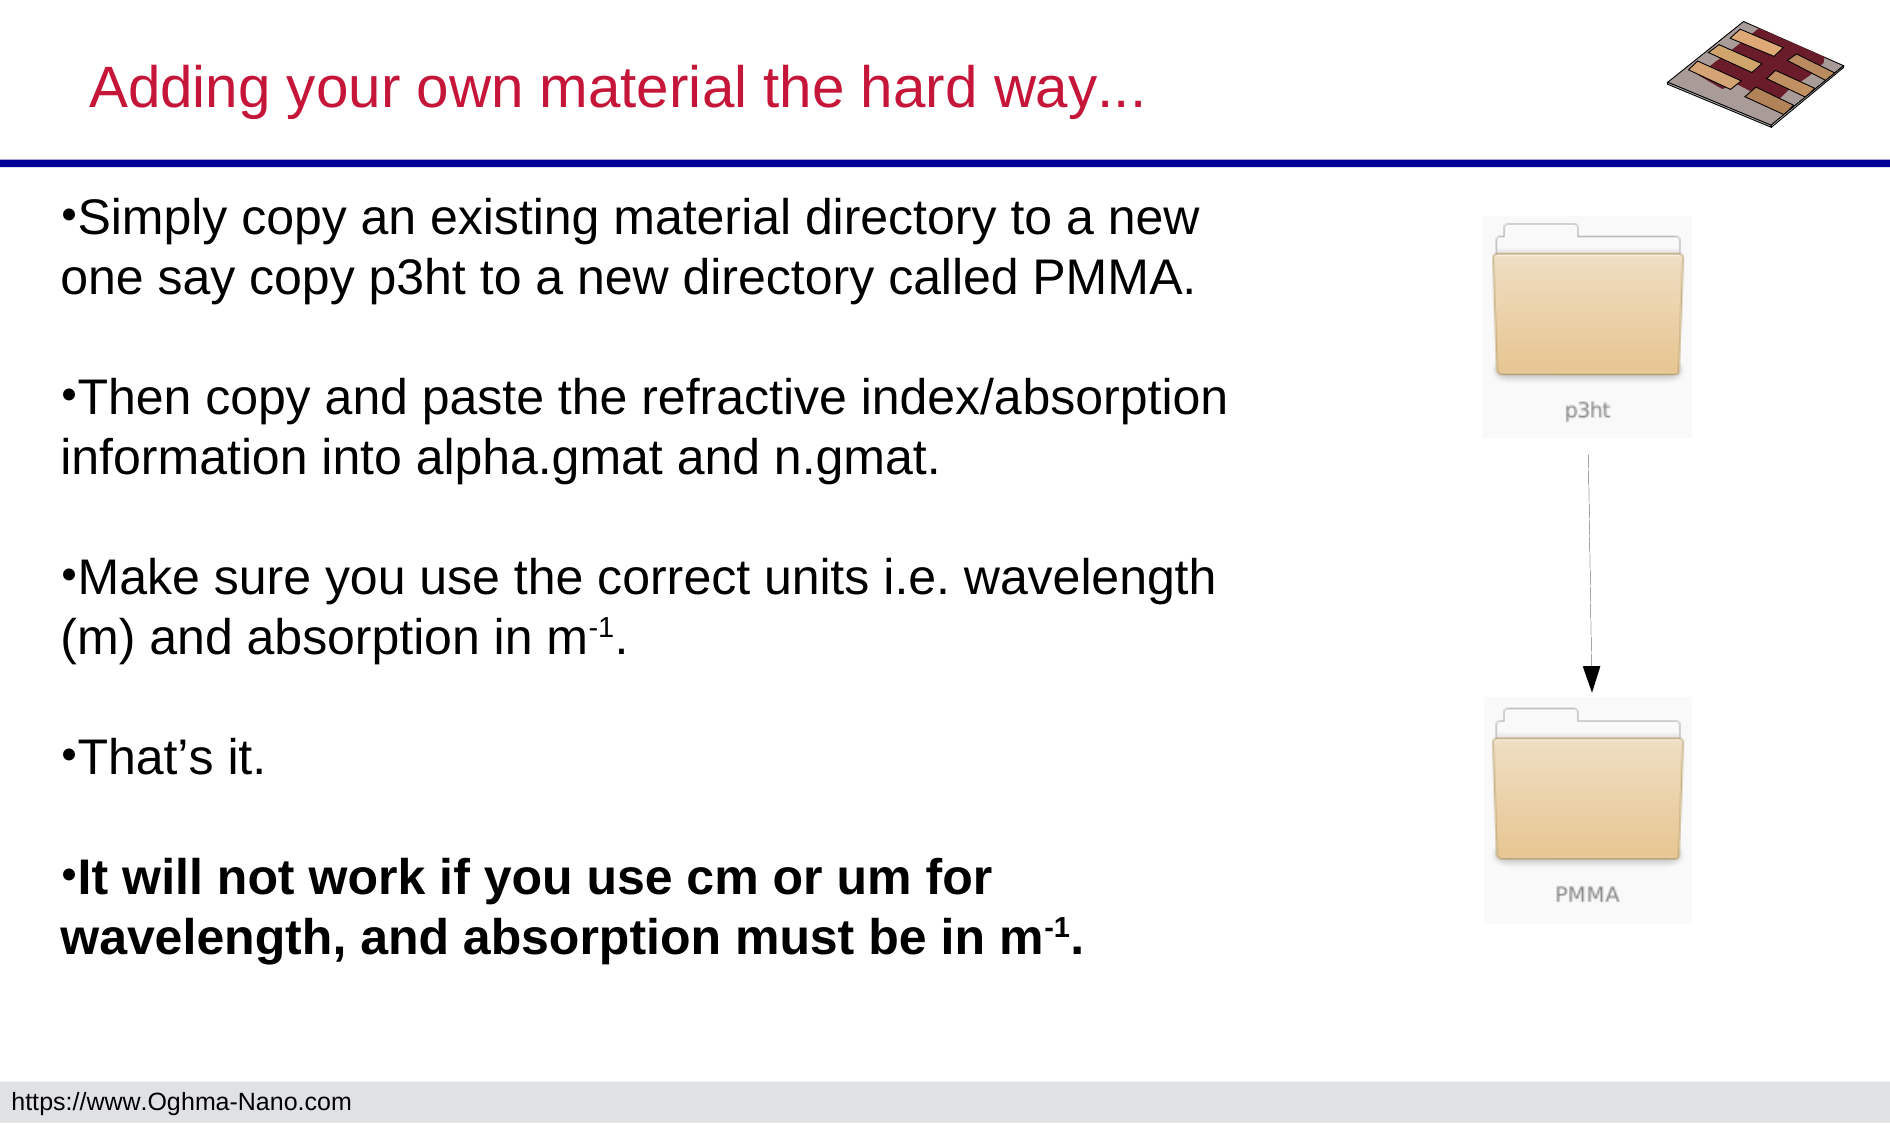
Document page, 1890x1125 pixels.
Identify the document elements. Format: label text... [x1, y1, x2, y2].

picture [1483, 697, 1692, 924]
text_box Simply copy an existing material directory to a new one say copy p3ht to a new directory called PMMA. Then copy and paste the refractive index/absorption information into alpha.gmat and n.gmat. Make sure you use the correct units i.e. wavelength (m) and absorption in m-1. That’s it. It will not work if you use cm or um for wavelength, and absorption must be in m-1. [45, 176, 1284, 972]
picture [1482, 216, 1692, 438]
title Adding your own material the hard way... [74, 34, 1634, 140]
